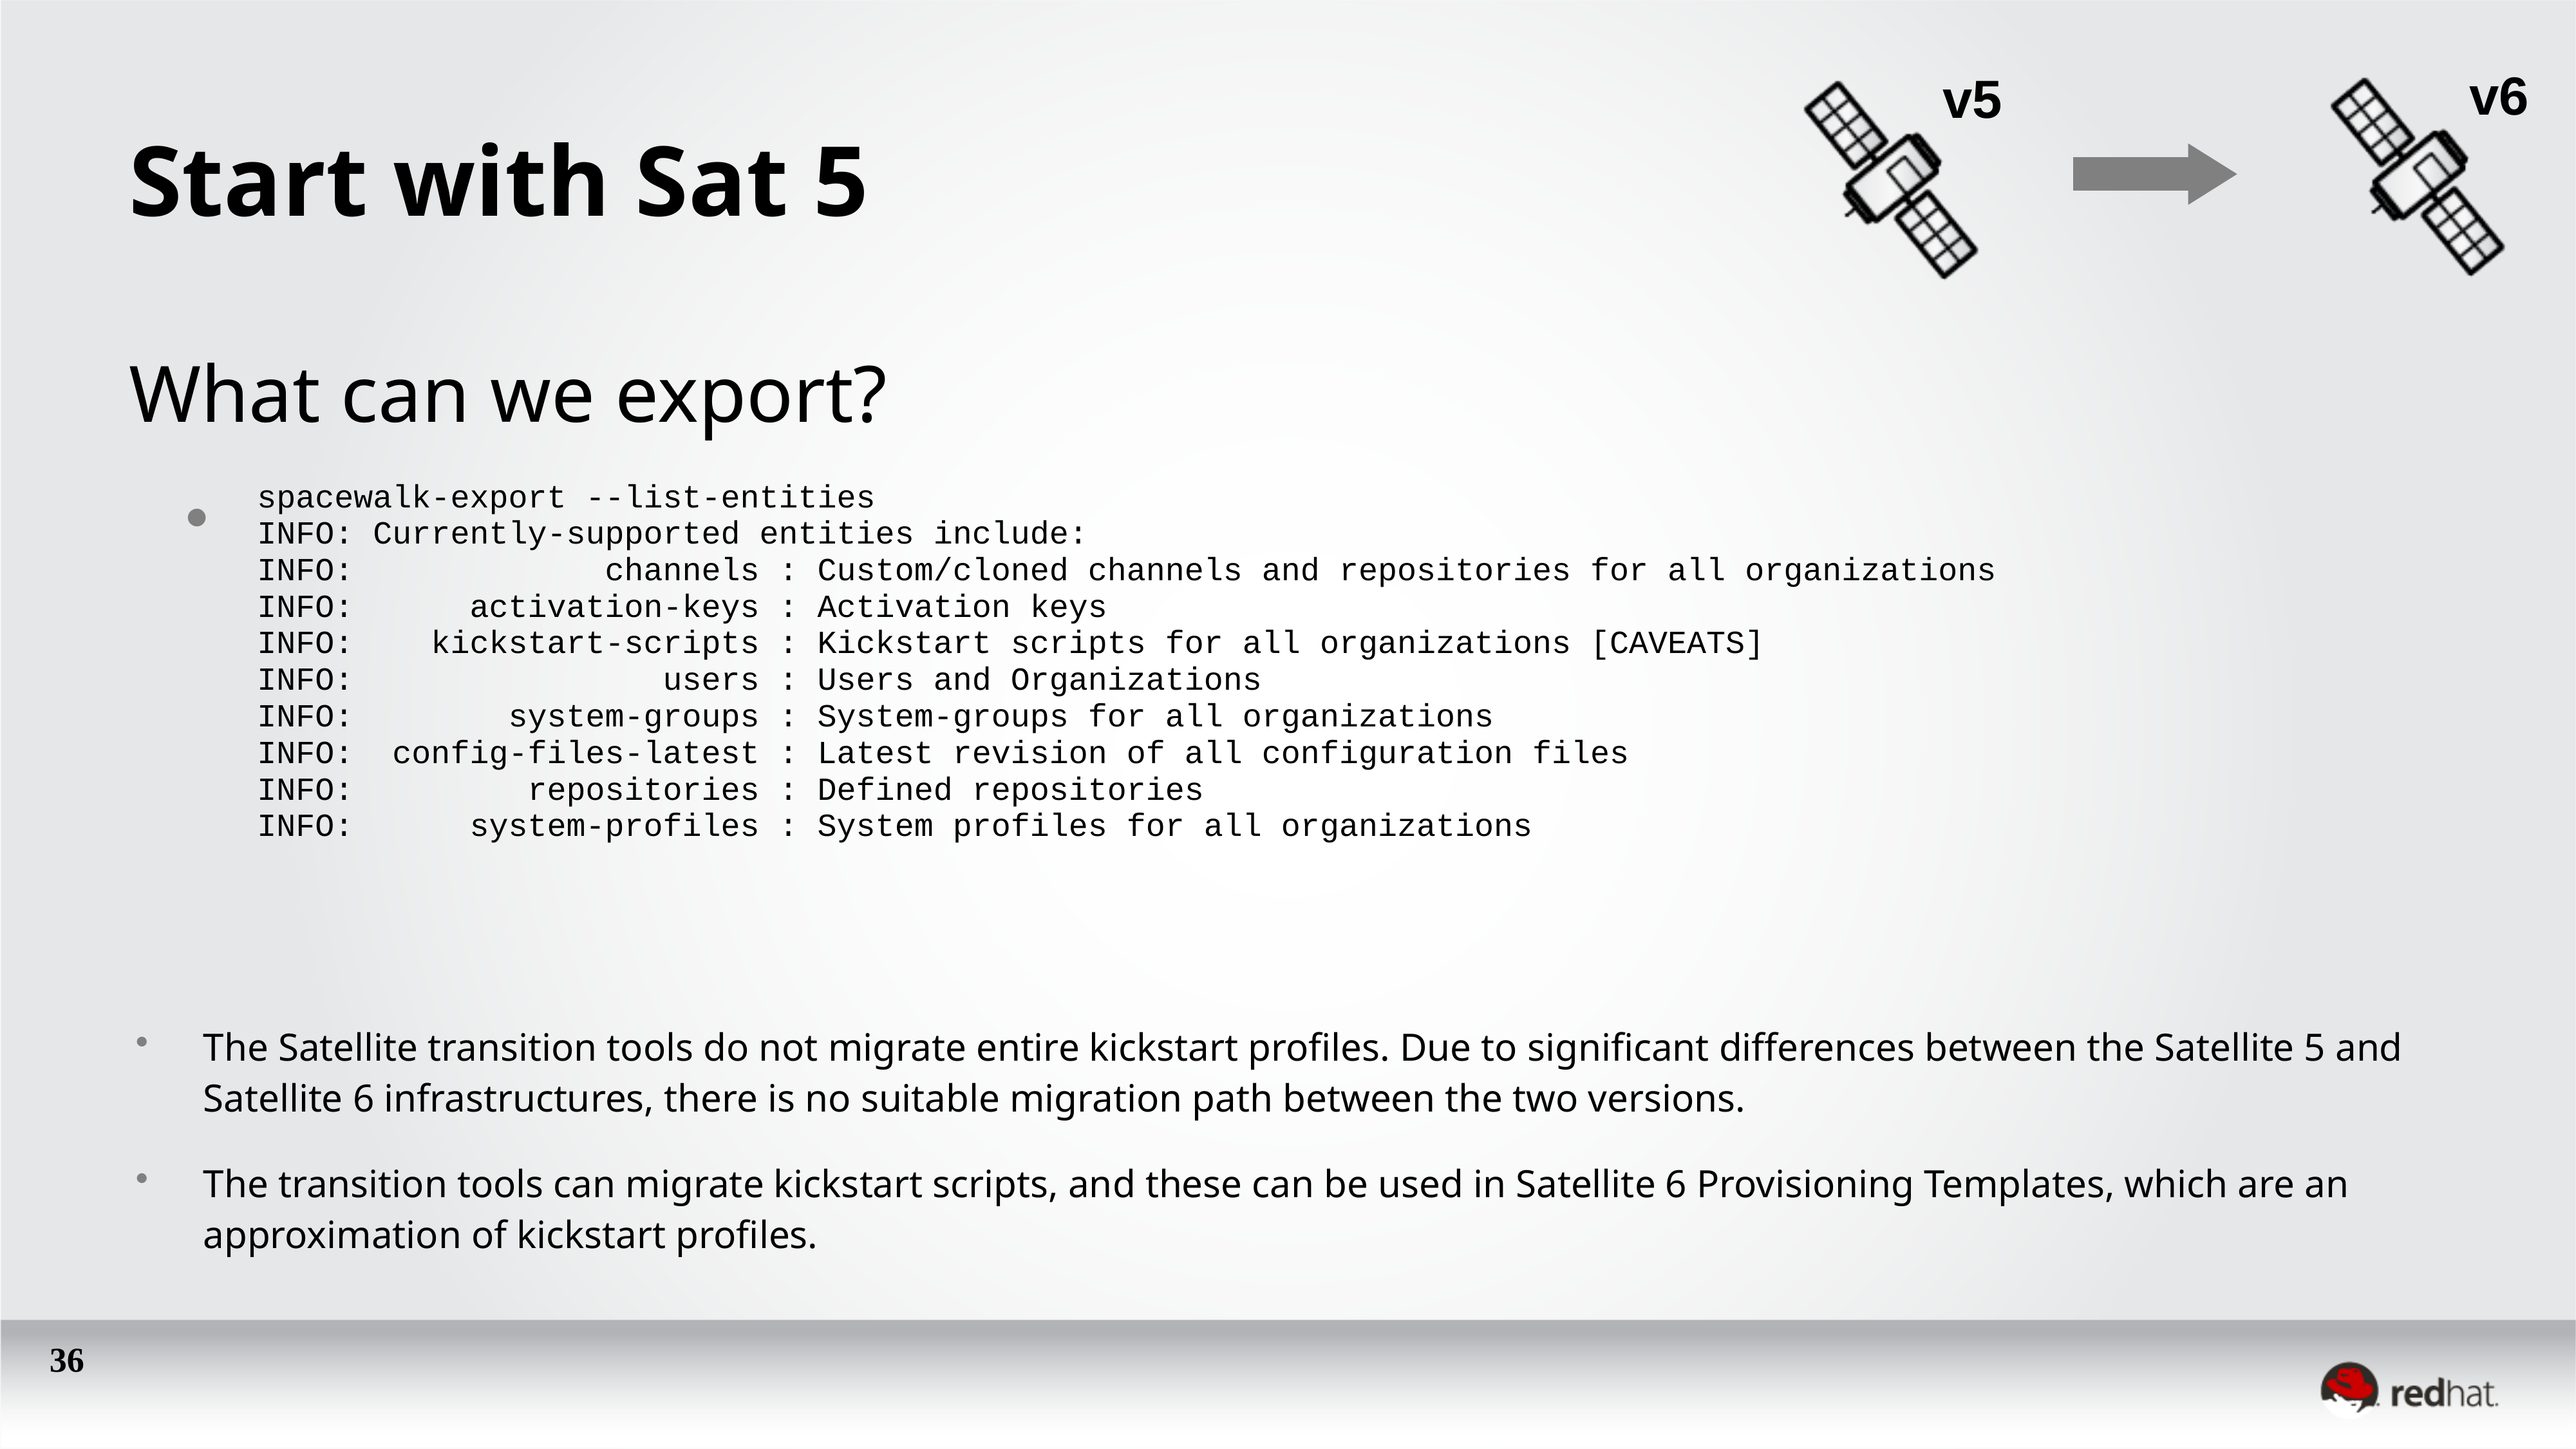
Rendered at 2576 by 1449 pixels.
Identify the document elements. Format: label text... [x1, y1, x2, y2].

title v6 [2469, 66, 2566, 167]
list What can we export? The Satellite transition tools do not migrate entire kickstart profiles. Due to significant differences between the Satellite 5 and Satellite 6 infrastructures, there is no suitable migration path between the two versions. The transition tools can migrate kickstart scripts, and these can be used in Satellite 6 Provisioning Templates, which are an approximation of kickstart profiles. [129, 339, 2447, 1296]
text_box spacewalk-export --list-entities INFO: Currently-supported entities include: INFO: channels : Custom/cloned channels and repositories for all organizations INFO: activation-keys : Activation keys INFO: kickstart-scripts : Kickstart scripts for all organizations [CAVEATS] INFO: users : Users and Organizations INFO: system-groups : System-groups for all organizations INFO: config-files-latest : Latest revision of all configuration files INFO: repositories : Defined repositories INFO: system-profiles : System profiles for all organizations [247, 475, 2042, 940]
title Start with Sat 5 [129, 57, 1735, 300]
picture [0, 0, 2576, 1449]
title Start with Sat 5 [2049, 57, 2261, 300]
title v5 [1942, 70, 2040, 171]
